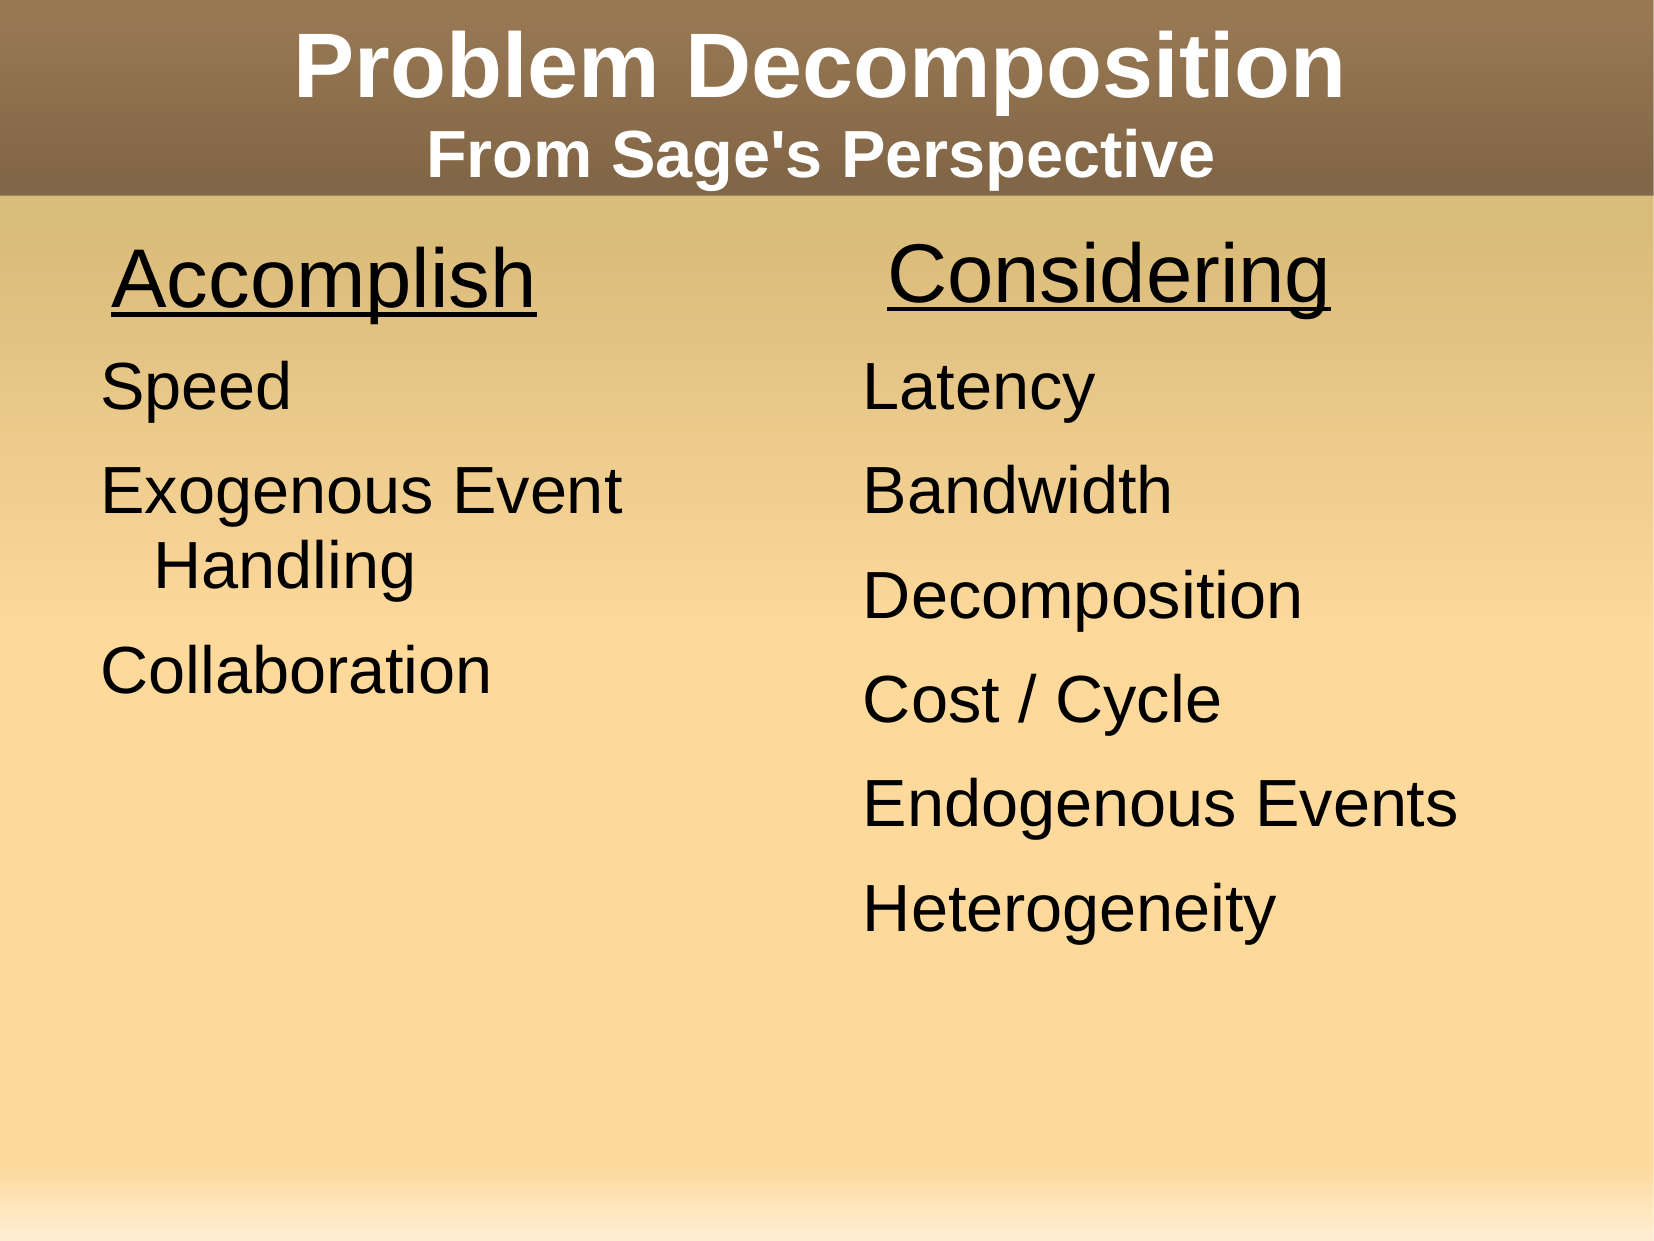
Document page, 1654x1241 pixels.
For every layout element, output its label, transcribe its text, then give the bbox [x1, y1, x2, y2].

picture [0, 0, 1654, 1241]
title Problem Decomposition From Sage's Perspective [76, 0, 1565, 208]
list Speed Exogenous Event Handling Collaboration [82, 349, 809, 1168]
text_box Accomplish [96, 225, 553, 344]
text_box Considering [872, 219, 1347, 338]
list Latency Bandwidth Decomposition Cost / Cycle Endogenous Events Heterogeneity [845, 349, 1572, 1153]
